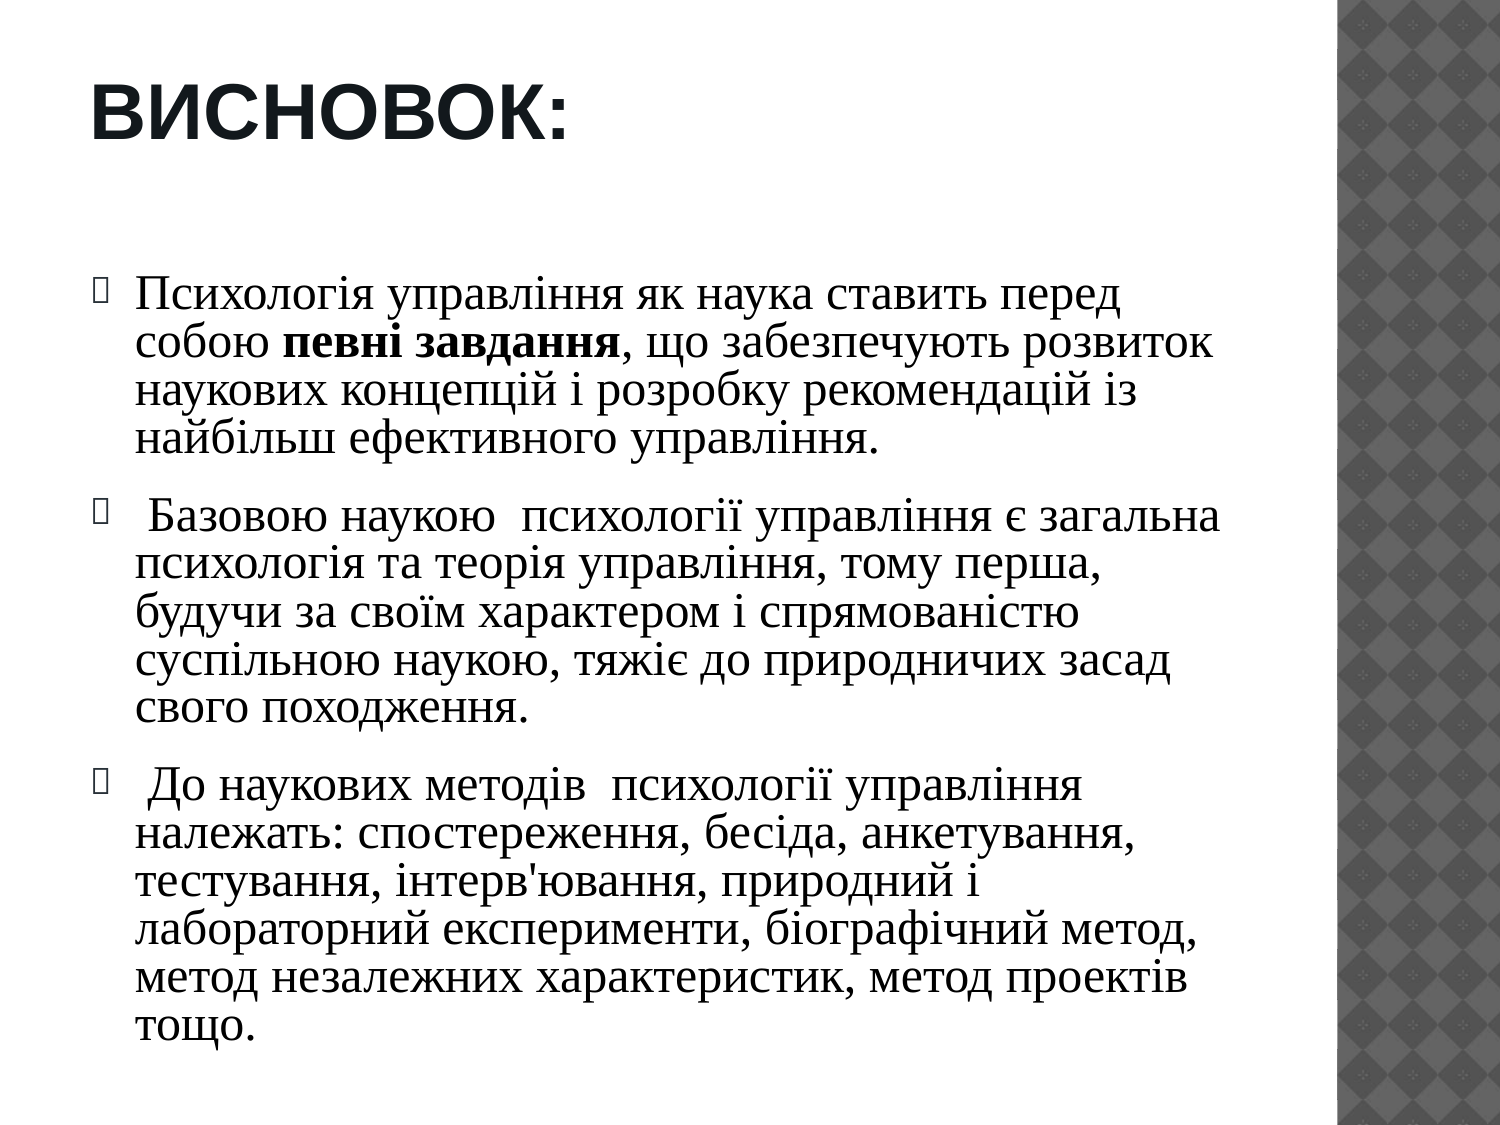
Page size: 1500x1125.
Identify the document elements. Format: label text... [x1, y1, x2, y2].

picture [1337, 0, 1500, 1125]
list Психологія управління як наука ставить перед собою певні завдання, що забезпечують розвиток наукових концепцій і розробку рекомендацій із найбільш ефективного управління. Базовою наукою психології управління є загальна психологія та теорія управління, тому перша, будучи за своїм характером і спрямованістю суспільною наукою, тяжіє до природничих засад свого походження. До наукових методів психології управління належать: спостереження, бесіда, анкетування, тестування, інтерв'ювання, природний і лабораторний експерименти, біографічний метод, метод незалежних характеристик, метод проектів тощо. [75, 264, 1263, 1059]
title ВИСНОВОК: [75, 52, 1263, 185]
